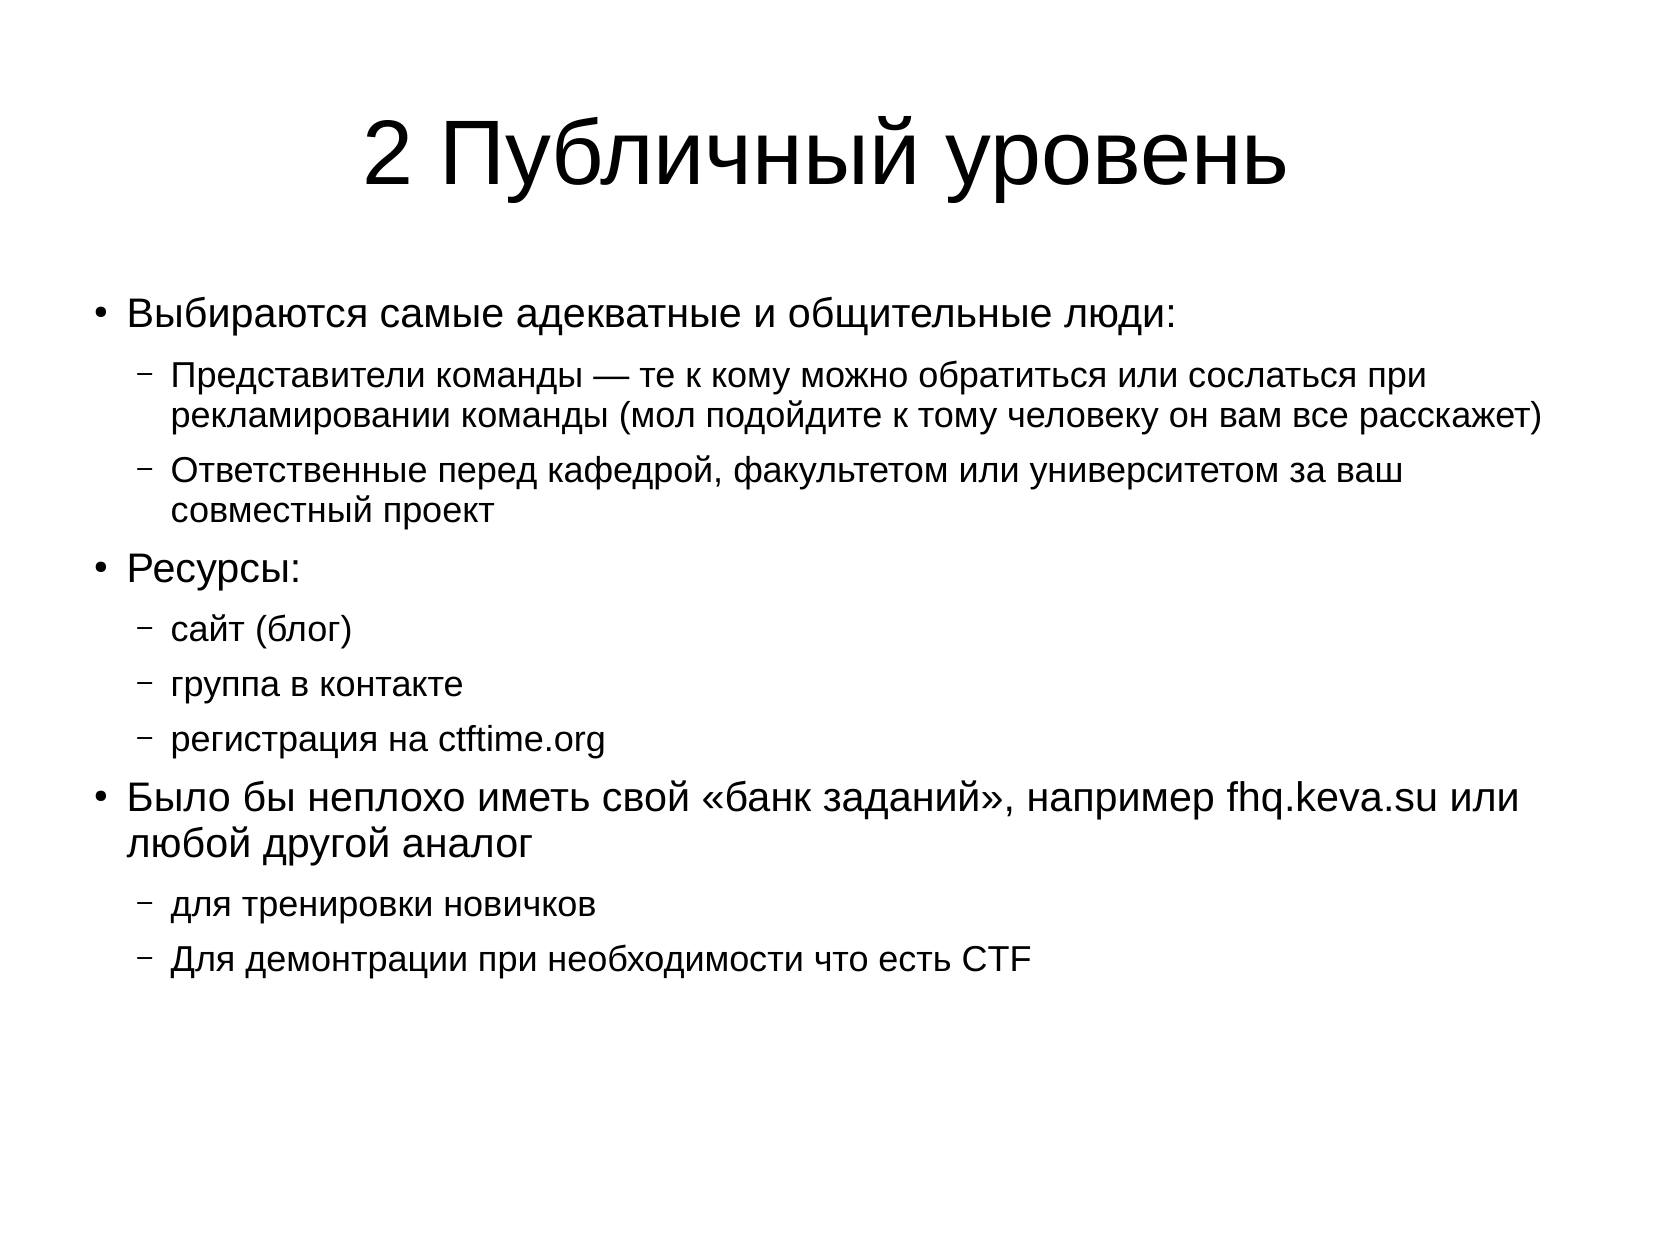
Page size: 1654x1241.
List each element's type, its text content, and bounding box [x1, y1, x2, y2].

title 2 Публичный уровень [82, 49, 1571, 257]
list Выбираются самые адекватные и общительные люди: Представители команды — те к кому можно обратиться или сослаться при рекламировании команды (мол подойдите к тому человеку он вам все расскажет) Ответственные перед кафедрой, факультетом или университетом за ваш совместный проект Ресурсы: сайт (блог) группа в контакте регистрация на ctftime.org Было бы неплохо иметь свой «банк заданий», например fhq.keva.su или любой другой аналог для тренировки новичков Для демонтрации при необходимости что есть CTF [82, 290, 1571, 1010]
